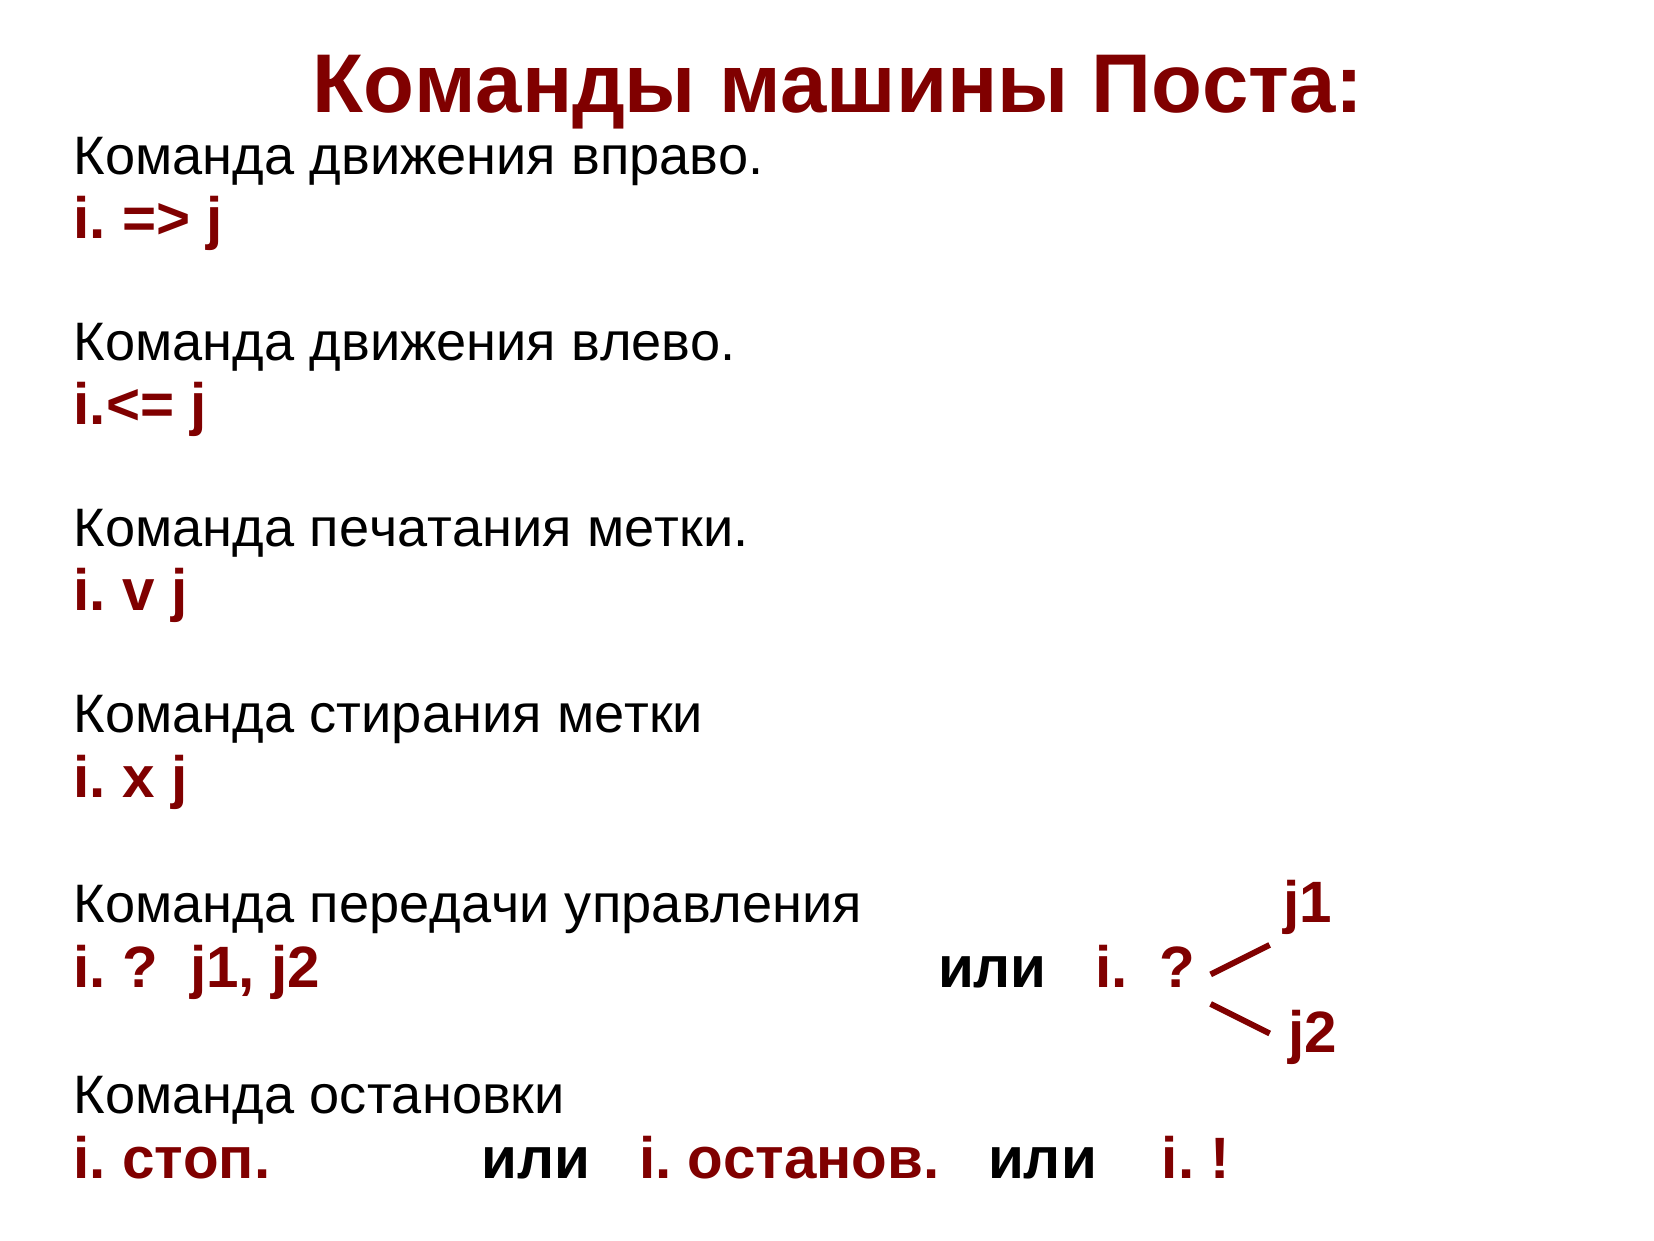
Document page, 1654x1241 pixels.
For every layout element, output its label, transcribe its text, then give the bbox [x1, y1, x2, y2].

text_box Команда движения вправо. i. => j Команда движения влево. i.<= j Команда печатания метки. i. v j Команда стирания метки i. x j Команда передачи управления j1 i. ? j1, j2 или i. ? j2 Команда остановки i. стоп. или i. останов. или i. ! [59, 118, 1625, 1241]
text_box Команды машины Поста: [59, 29, 1595, 118]
